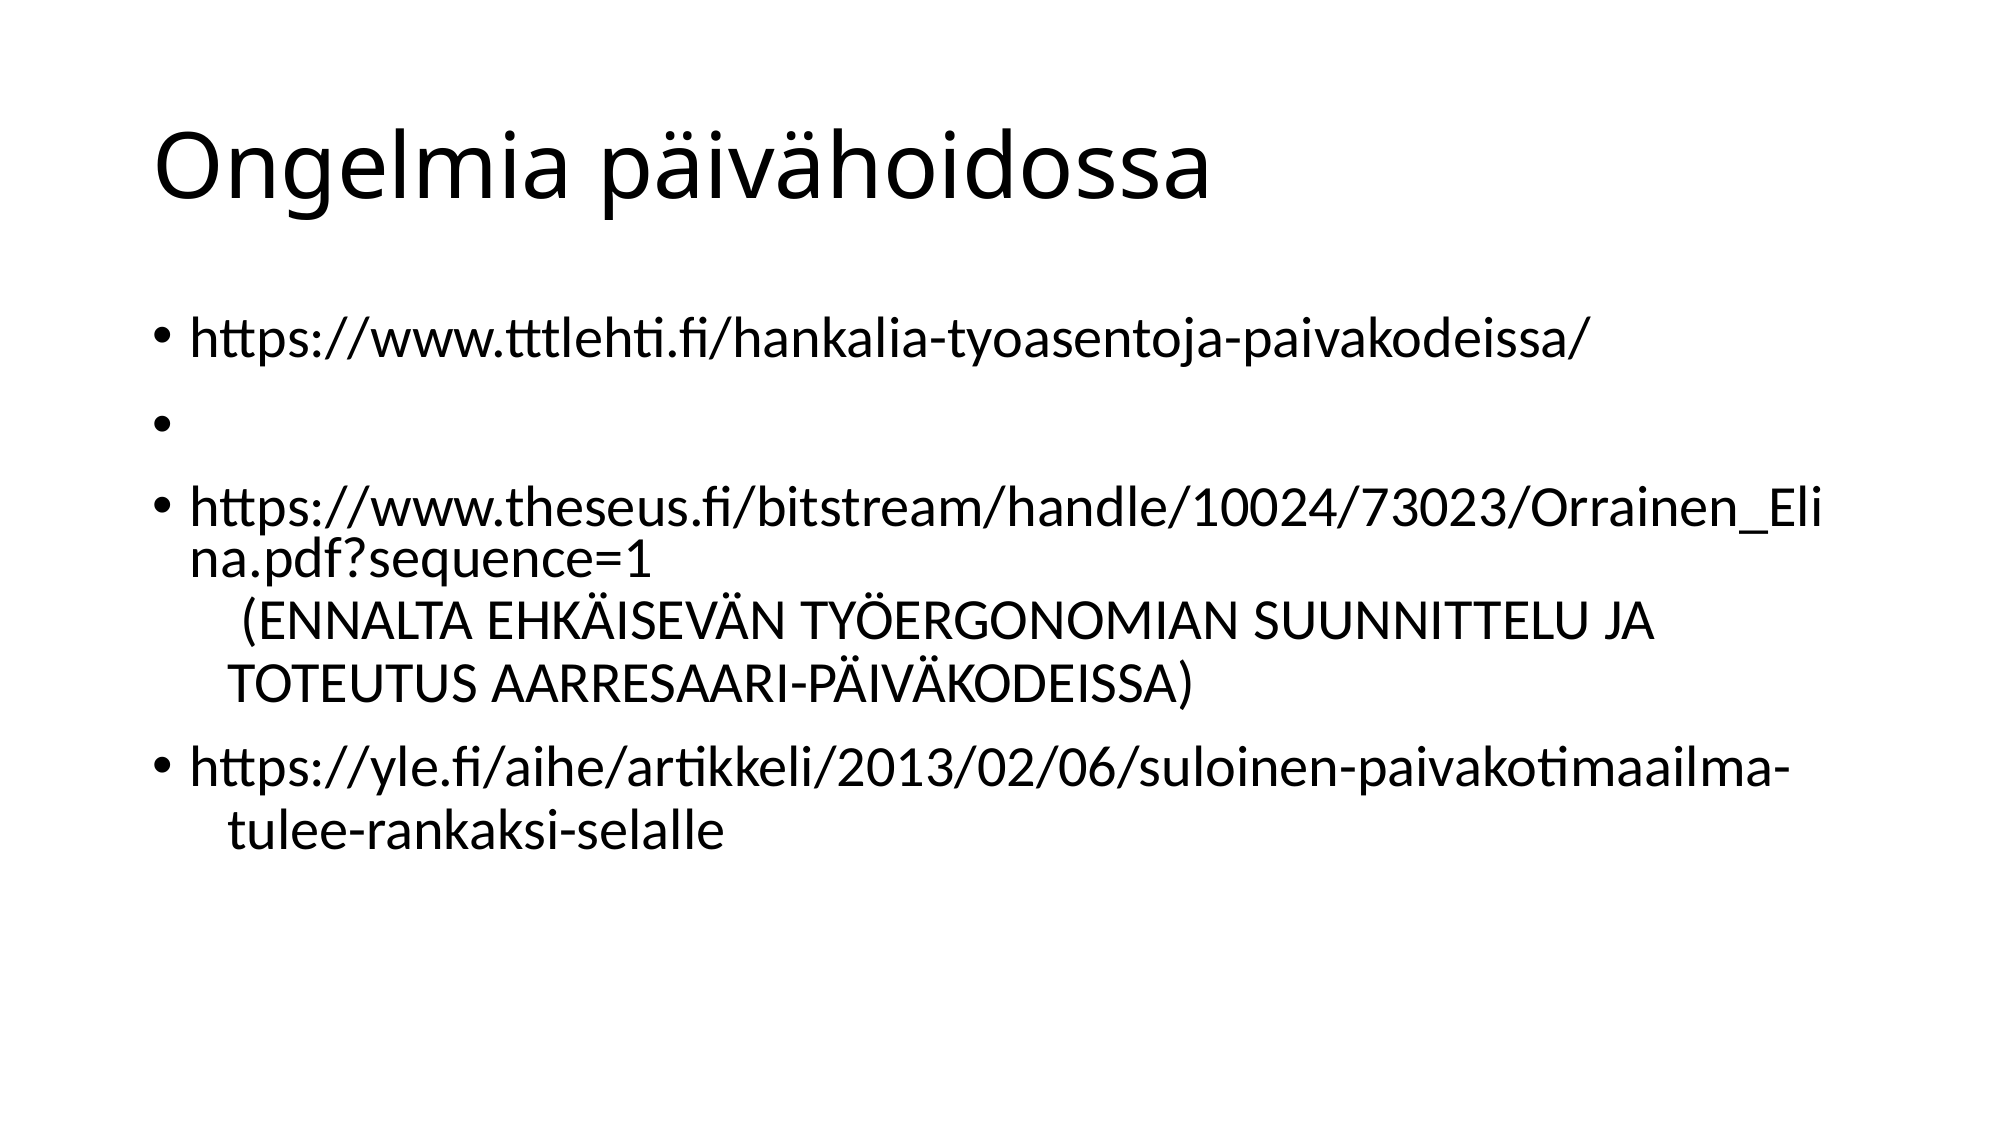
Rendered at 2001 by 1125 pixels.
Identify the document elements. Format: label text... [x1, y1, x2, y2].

list https://www.tttlehti.fi/hankalia-tyoasentoja-paivakodeissa/ https://www.theseus.fi/bitstream/handle/10024/73023/Orrainen_Elina.pdf?sequence=1 (ENNALTA EHKÄISEVÄN TYÖERGONOMIAN SUUNNITTELU JA TOTEUTUS AARRESAARI-PÄIVÄKODEISSA) https://yle.fi/aihe/artikkeli/2013/02/06/suloinen-paivakotimaailma-tulee-rankaksi-selalle [137, 299, 1863, 1014]
title Ongelmia päivähoidossa [137, 59, 1863, 278]
